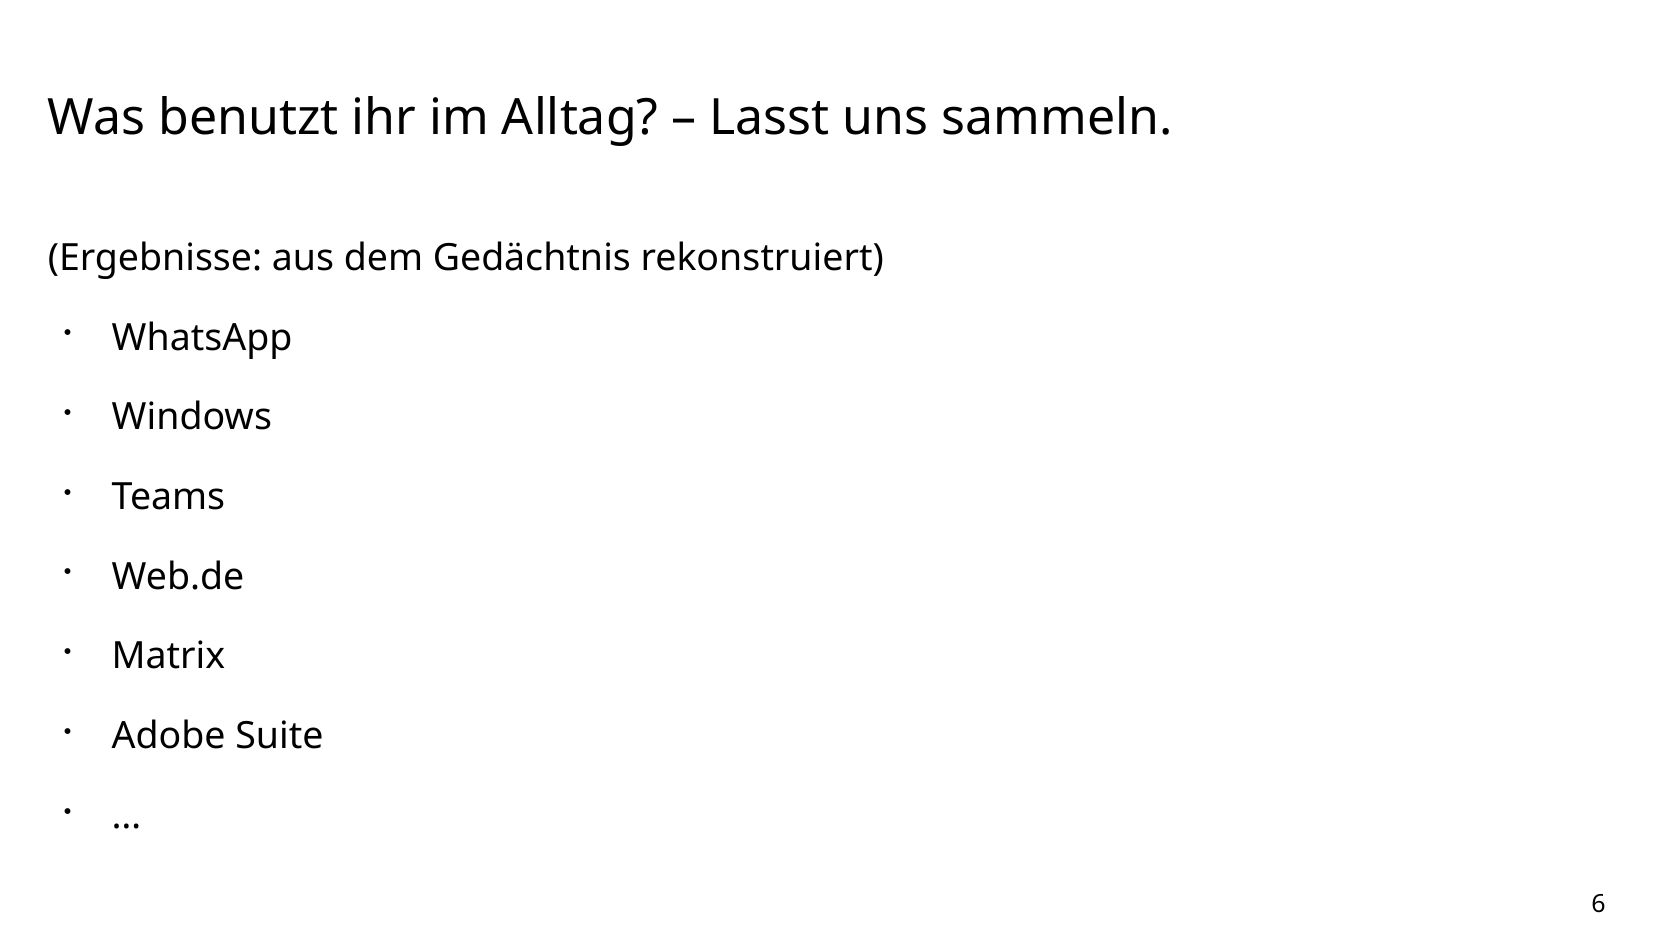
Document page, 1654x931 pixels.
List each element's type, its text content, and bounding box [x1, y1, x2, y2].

list (Ergebnisse: aus dem Gedächtnis rekonstruiert) WhatsApp Windows Teams Web.de Matrix Adobe Suite … [47, 217, 1606, 848]
title Was benutzt ihr im Alltag? – Lasst uns sammeln. [47, 37, 1606, 193]
